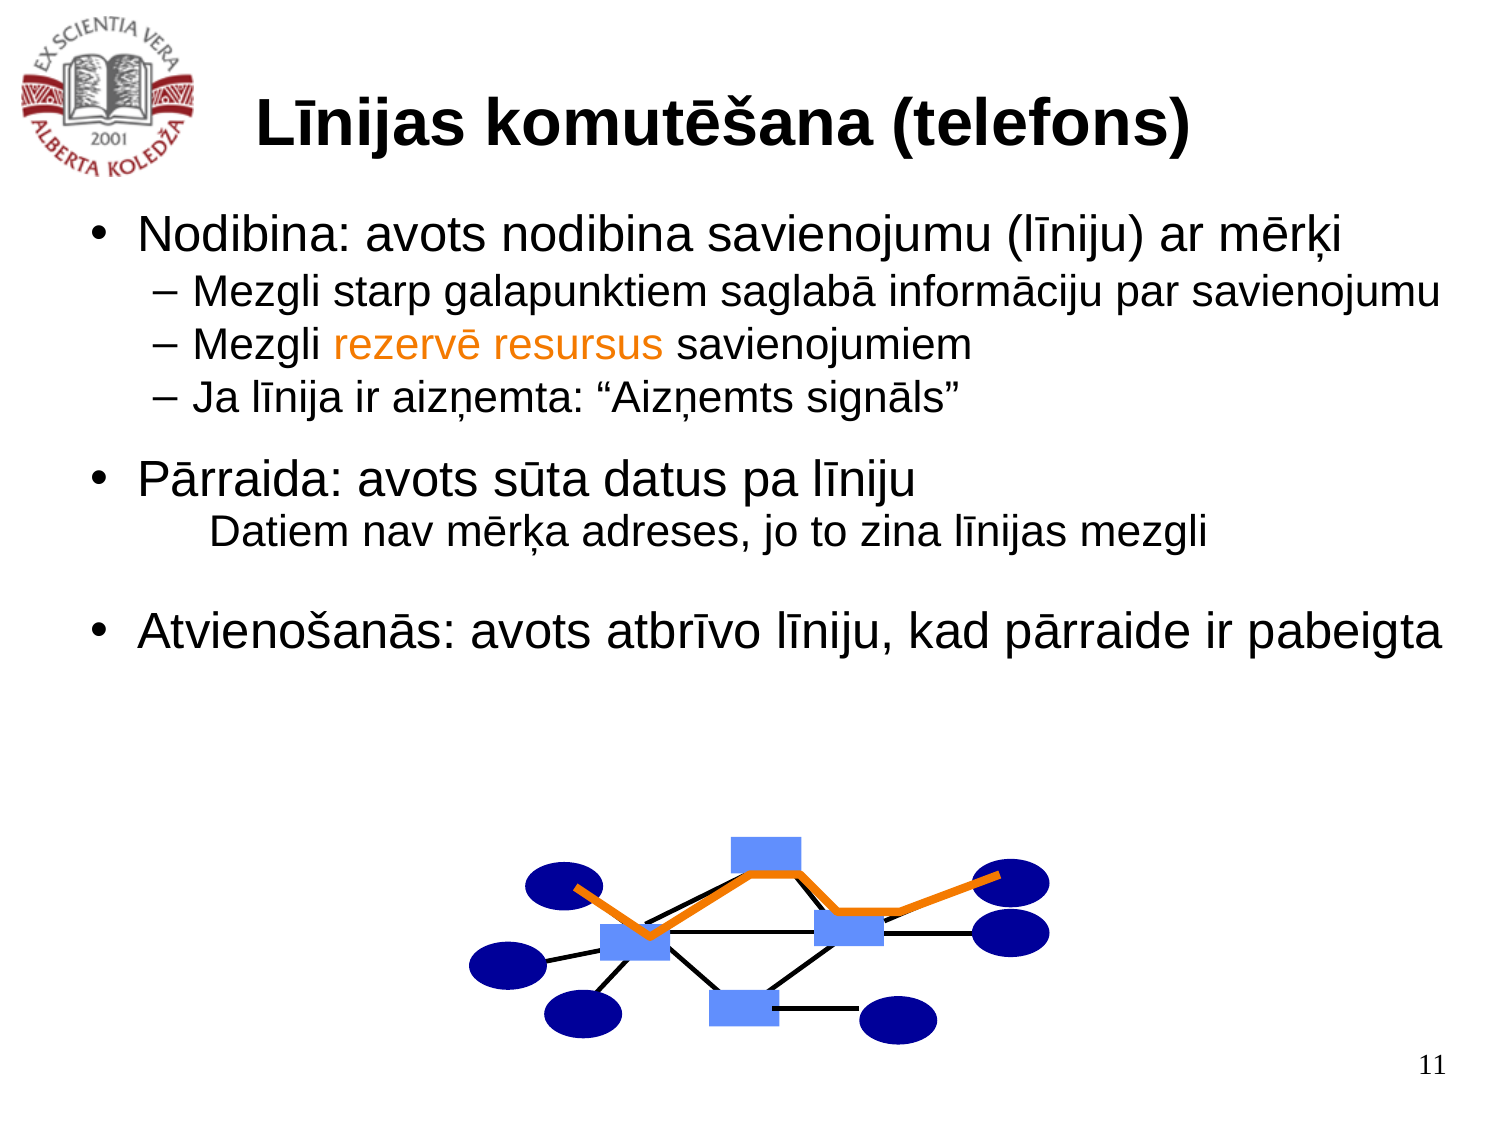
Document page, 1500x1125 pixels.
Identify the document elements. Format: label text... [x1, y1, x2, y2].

text_box [544, 989, 623, 1039]
text_box [814, 909, 884, 947]
text_box [859, 996, 938, 1045]
text_box [971, 858, 1050, 958]
picture [21, 16, 194, 177]
text_box [525, 861, 604, 911]
text_box [640, 924, 661, 931]
title Līnijas komutēšana (telefons) [50, 62, 1374, 175]
text_box [709, 989, 780, 1027]
text_box [730, 836, 802, 874]
text_box <skaitlis> [1312, 1037, 1463, 1101]
text_box [469, 941, 547, 990]
list Nodibina: avots nodibina savienojumu (līniju) ar mērķi Mezgli starp galapunktiem saglabā informāciju par savienojumu Mezgli rezervē resursus savienojumiem Ja līnija ir aizņemta: “Aizņemts signāls” Pārraida: avots sūta datus pa līniju Datiem nav mērķa adreses, jo to zina līnijas mezgli Atvienošanās: avots atbrīvo līniju, kad pārraide ir pabeigta [74, 200, 1463, 759]
text_box [600, 924, 671, 961]
